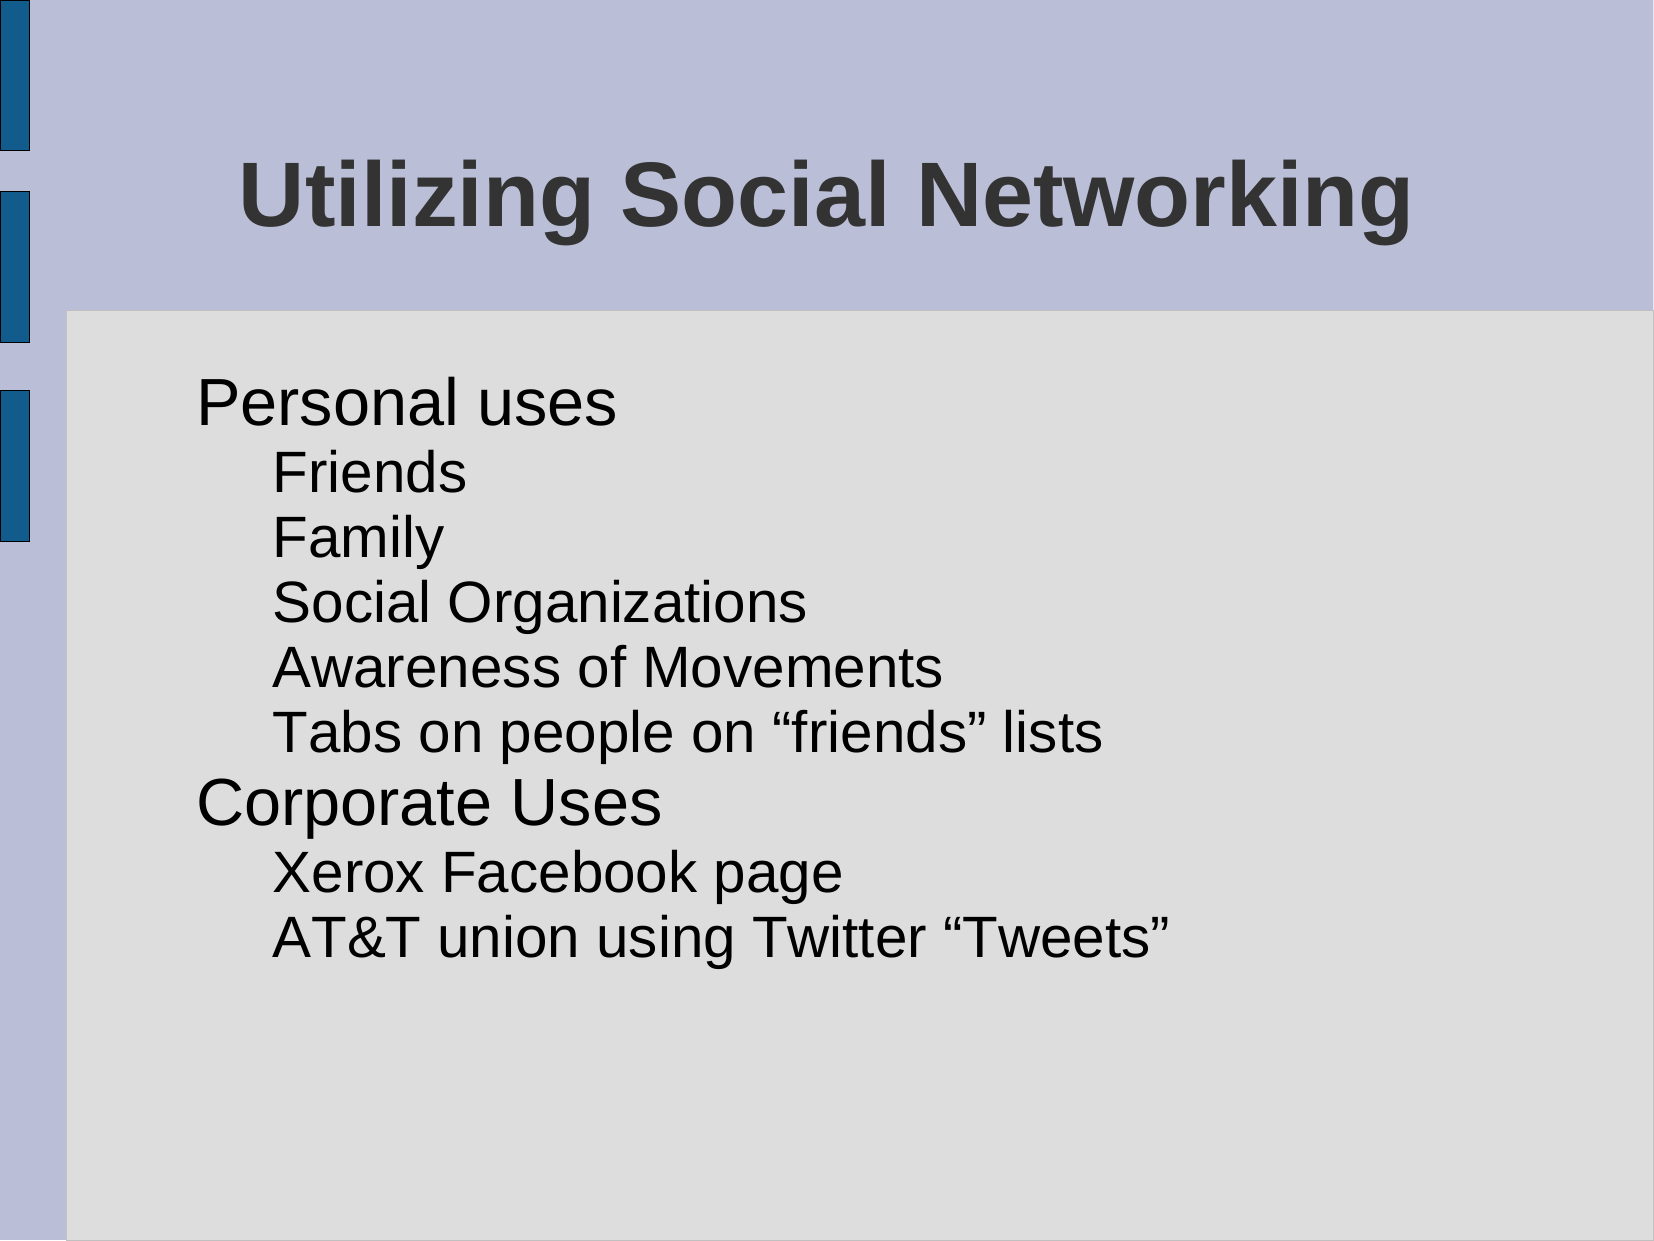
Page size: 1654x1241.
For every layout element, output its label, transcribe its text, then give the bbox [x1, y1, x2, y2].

title Utilizing Social Networking [121, 91, 1534, 299]
list Personal uses Friends Family Social Organizations Awareness of Movements Tabs on people on “friends” lists Corporate Uses Xerox Facebook page AT&T union using Twitter “Tweets” [178, 364, 1570, 1147]
